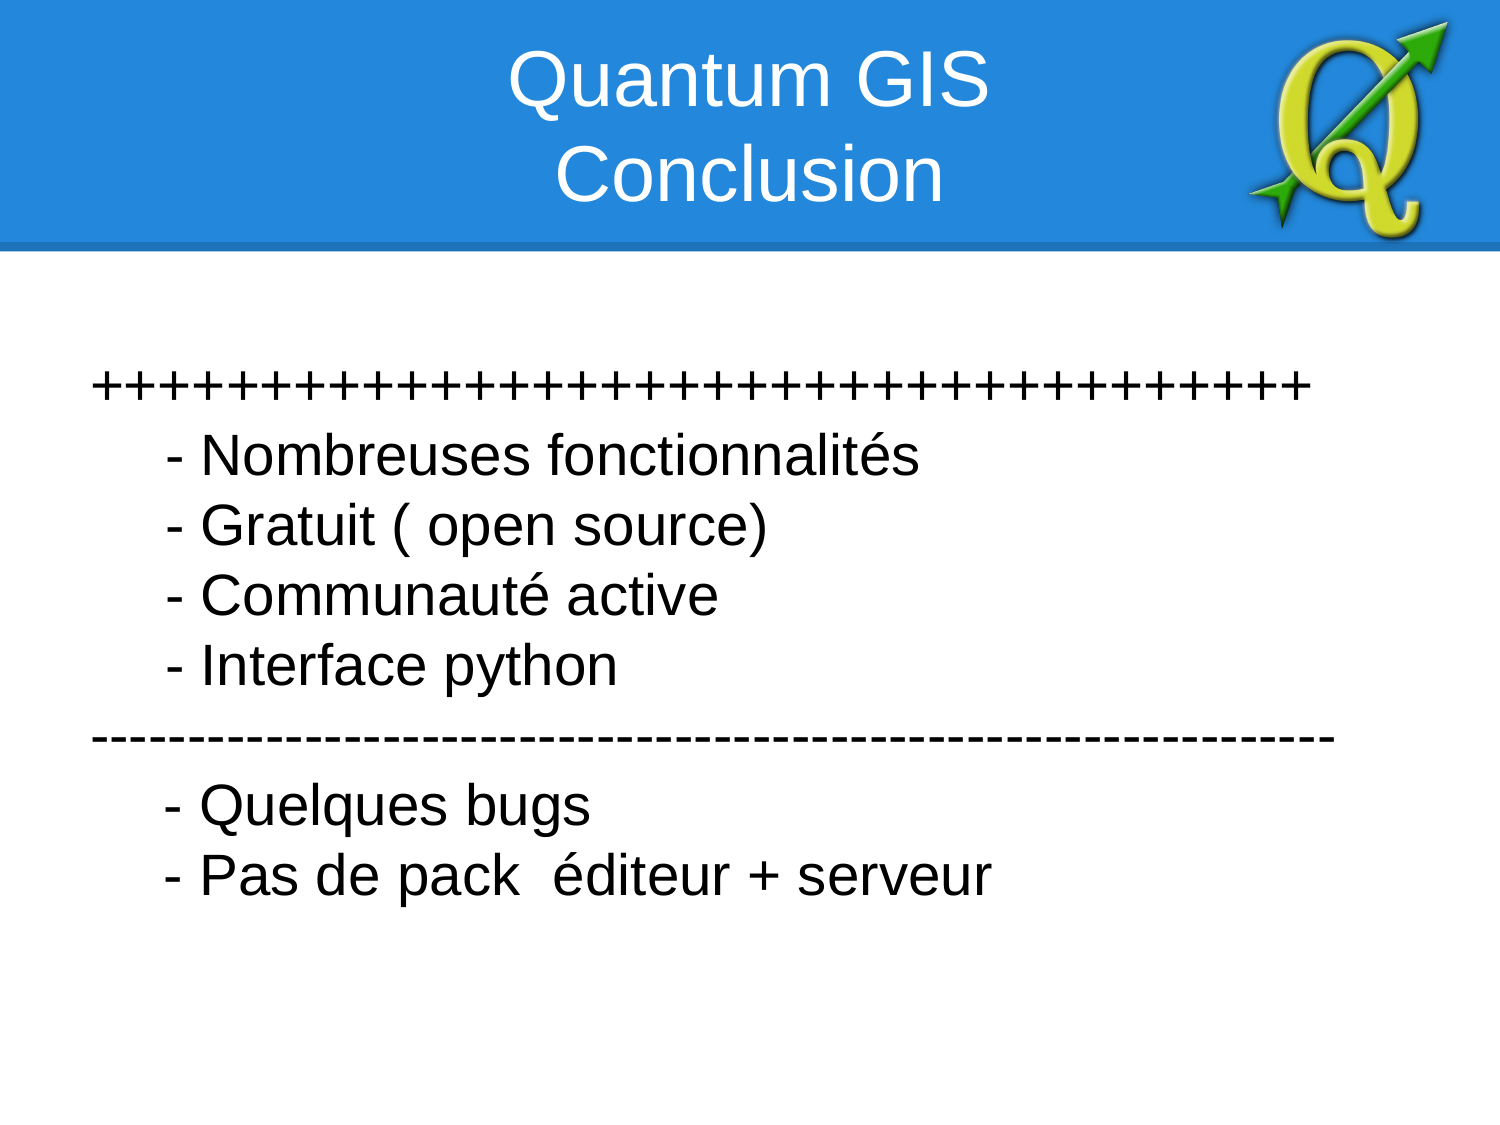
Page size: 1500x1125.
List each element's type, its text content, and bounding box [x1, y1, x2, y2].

title Quantum GIS Conclusion [75, 12, 1238, 233]
text_box [1238, 10, 1459, 248]
list ++++++++++++++++++++++++++++++++++++ - Nombreuses fonctionnalités - Gratuit ( open source) - Communauté active - Interface python ---------------------------------------------------------------- - Quelques bugs - Pas de pack éditeur + serveur [75, 262, 1425, 1036]
